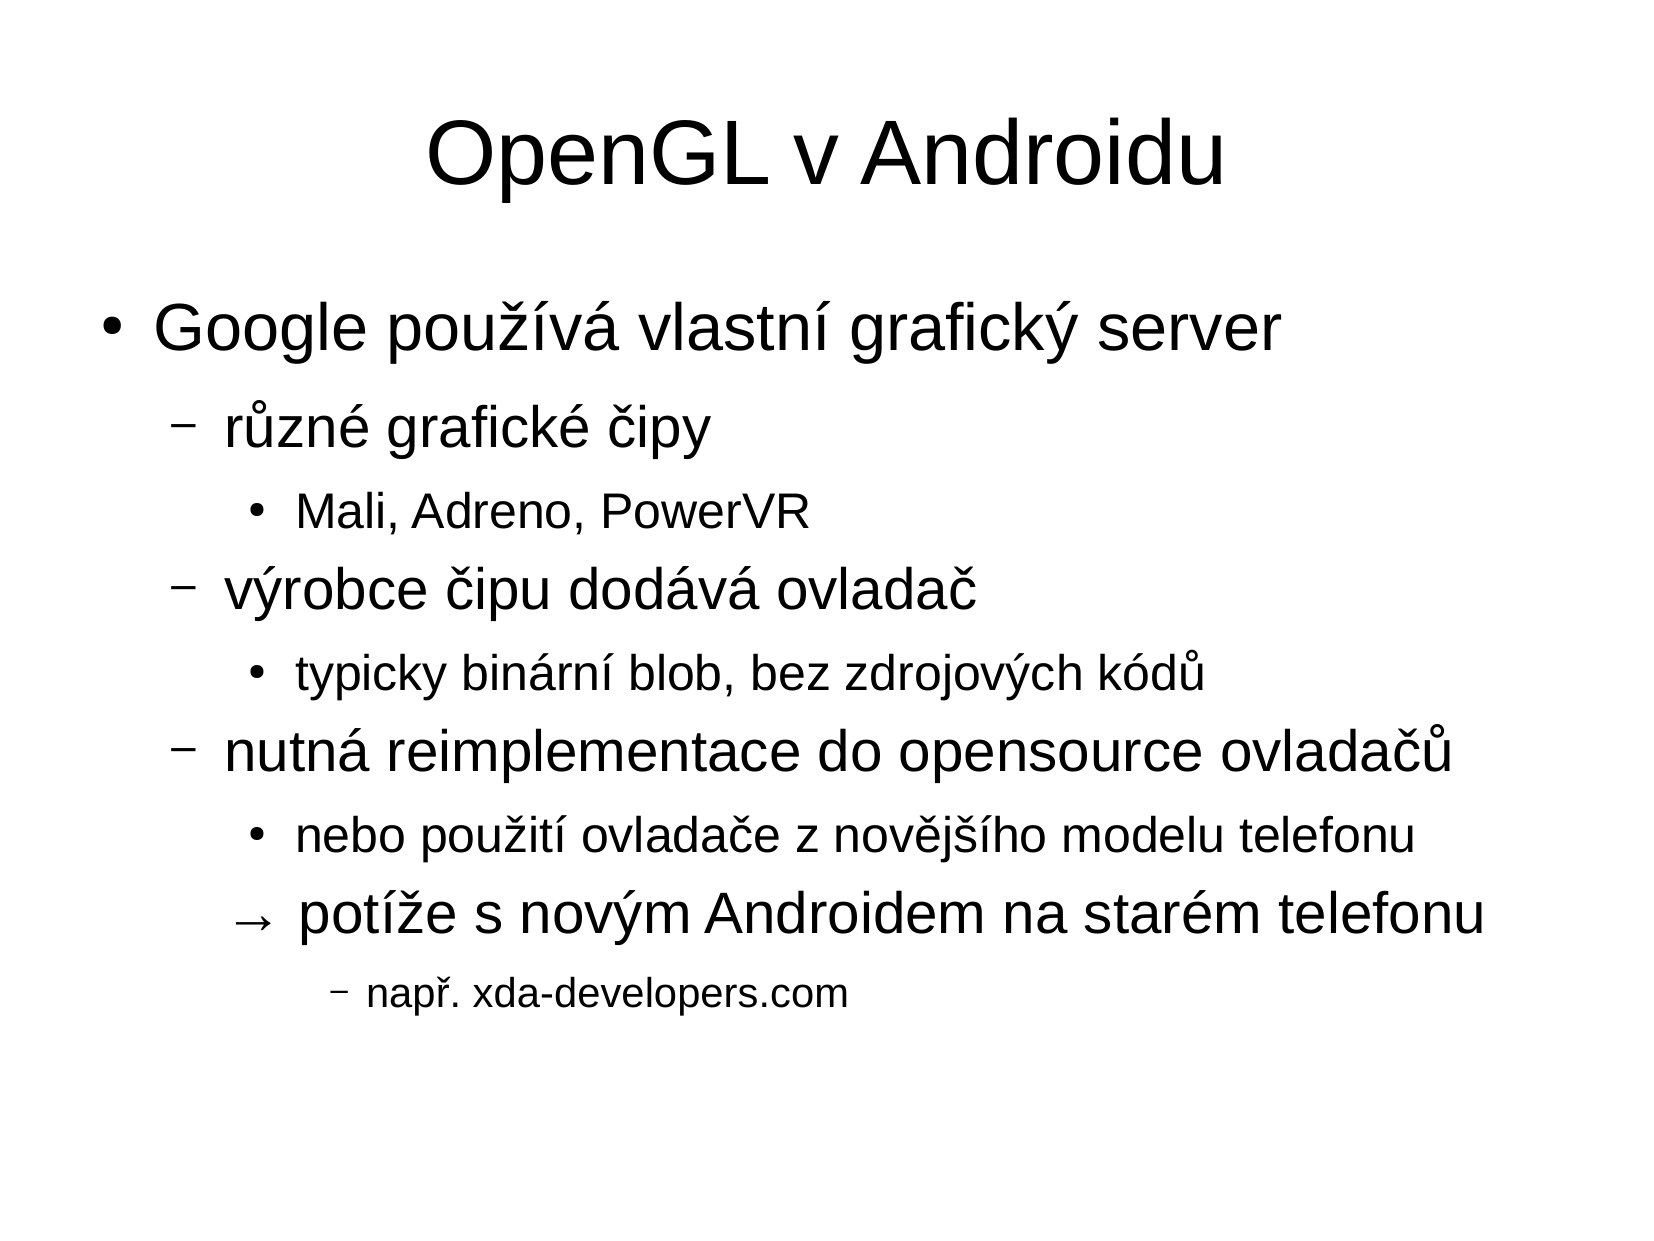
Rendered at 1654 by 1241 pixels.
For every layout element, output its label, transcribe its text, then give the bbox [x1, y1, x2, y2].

title OpenGL v Androidu [82, 49, 1571, 257]
list Google používá vlastní grafický server různé grafické čipy Mali, Adreno, PowerVR výrobce čipu dodává ovladač typicky binární blob, bez zdrojových kódů nutná reimplementace do opensource ovladačů nebo použití ovladače z novějšího modelu telefonu → potíže s novým Androidem na starém telefonu např. xda-developers.com [82, 290, 1538, 1205]
